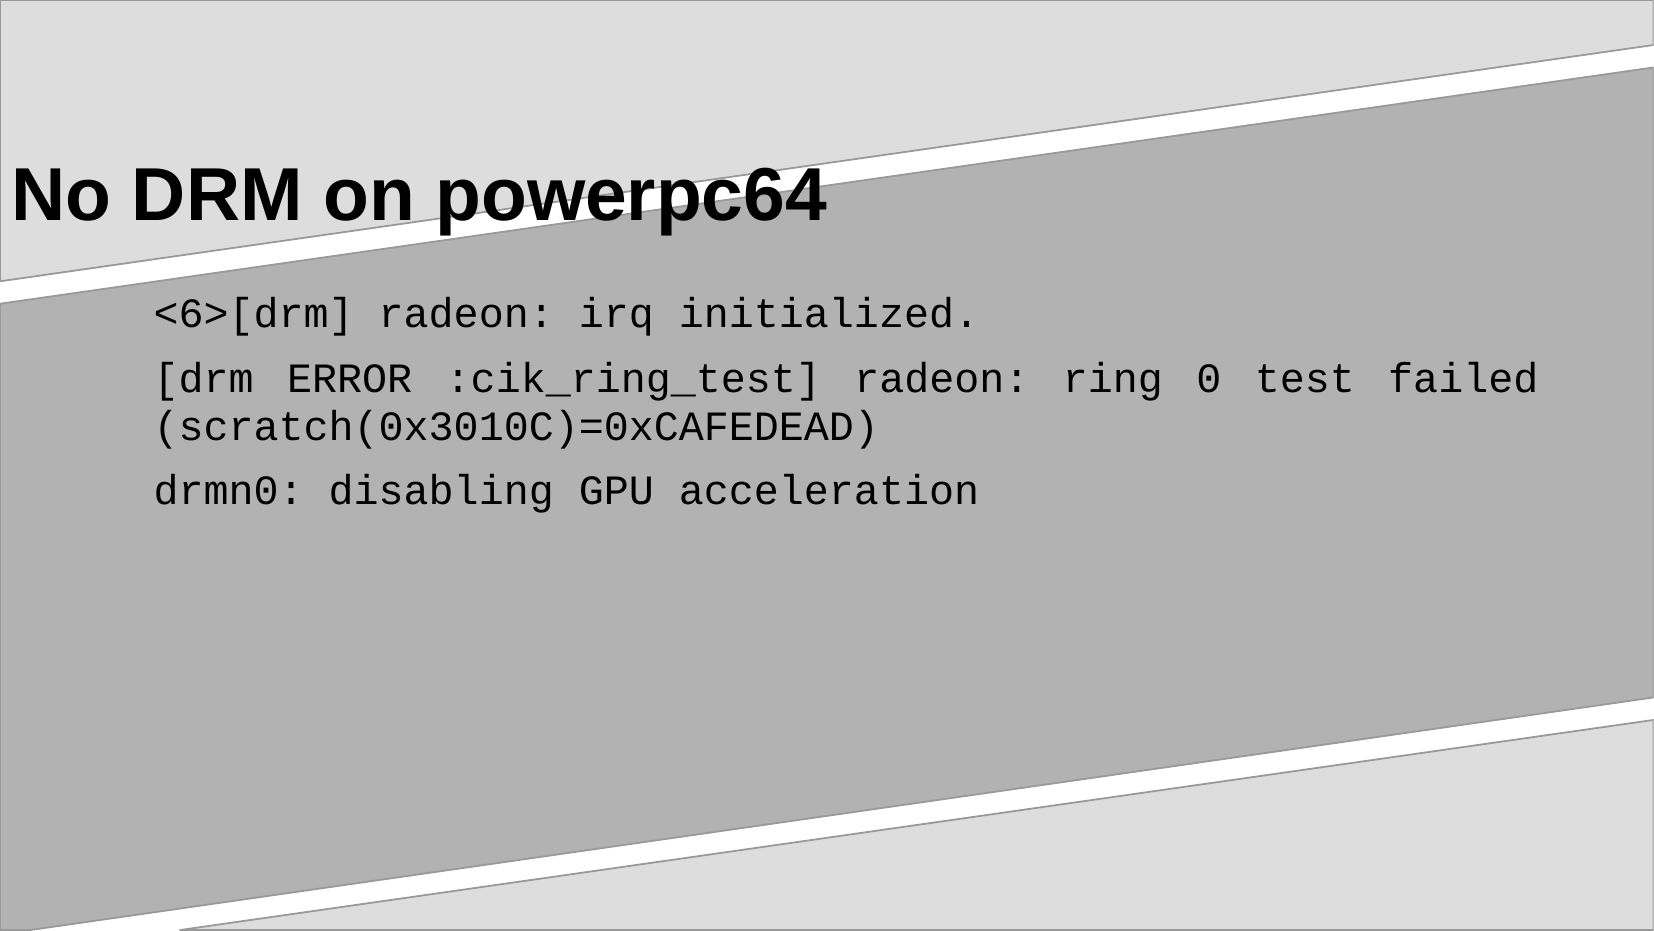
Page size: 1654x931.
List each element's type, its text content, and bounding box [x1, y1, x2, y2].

list <6>[drm] radeon: irq initialized. [drm ERROR :cik_ring_test] radeon: ring 0 test failed (scratch(0x3010C)=0xCAFEDEAD) drmn0: disabling GPU acceleration [82, 292, 1538, 833]
title No DRM on powerpc64 [11, 116, 1489, 274]
